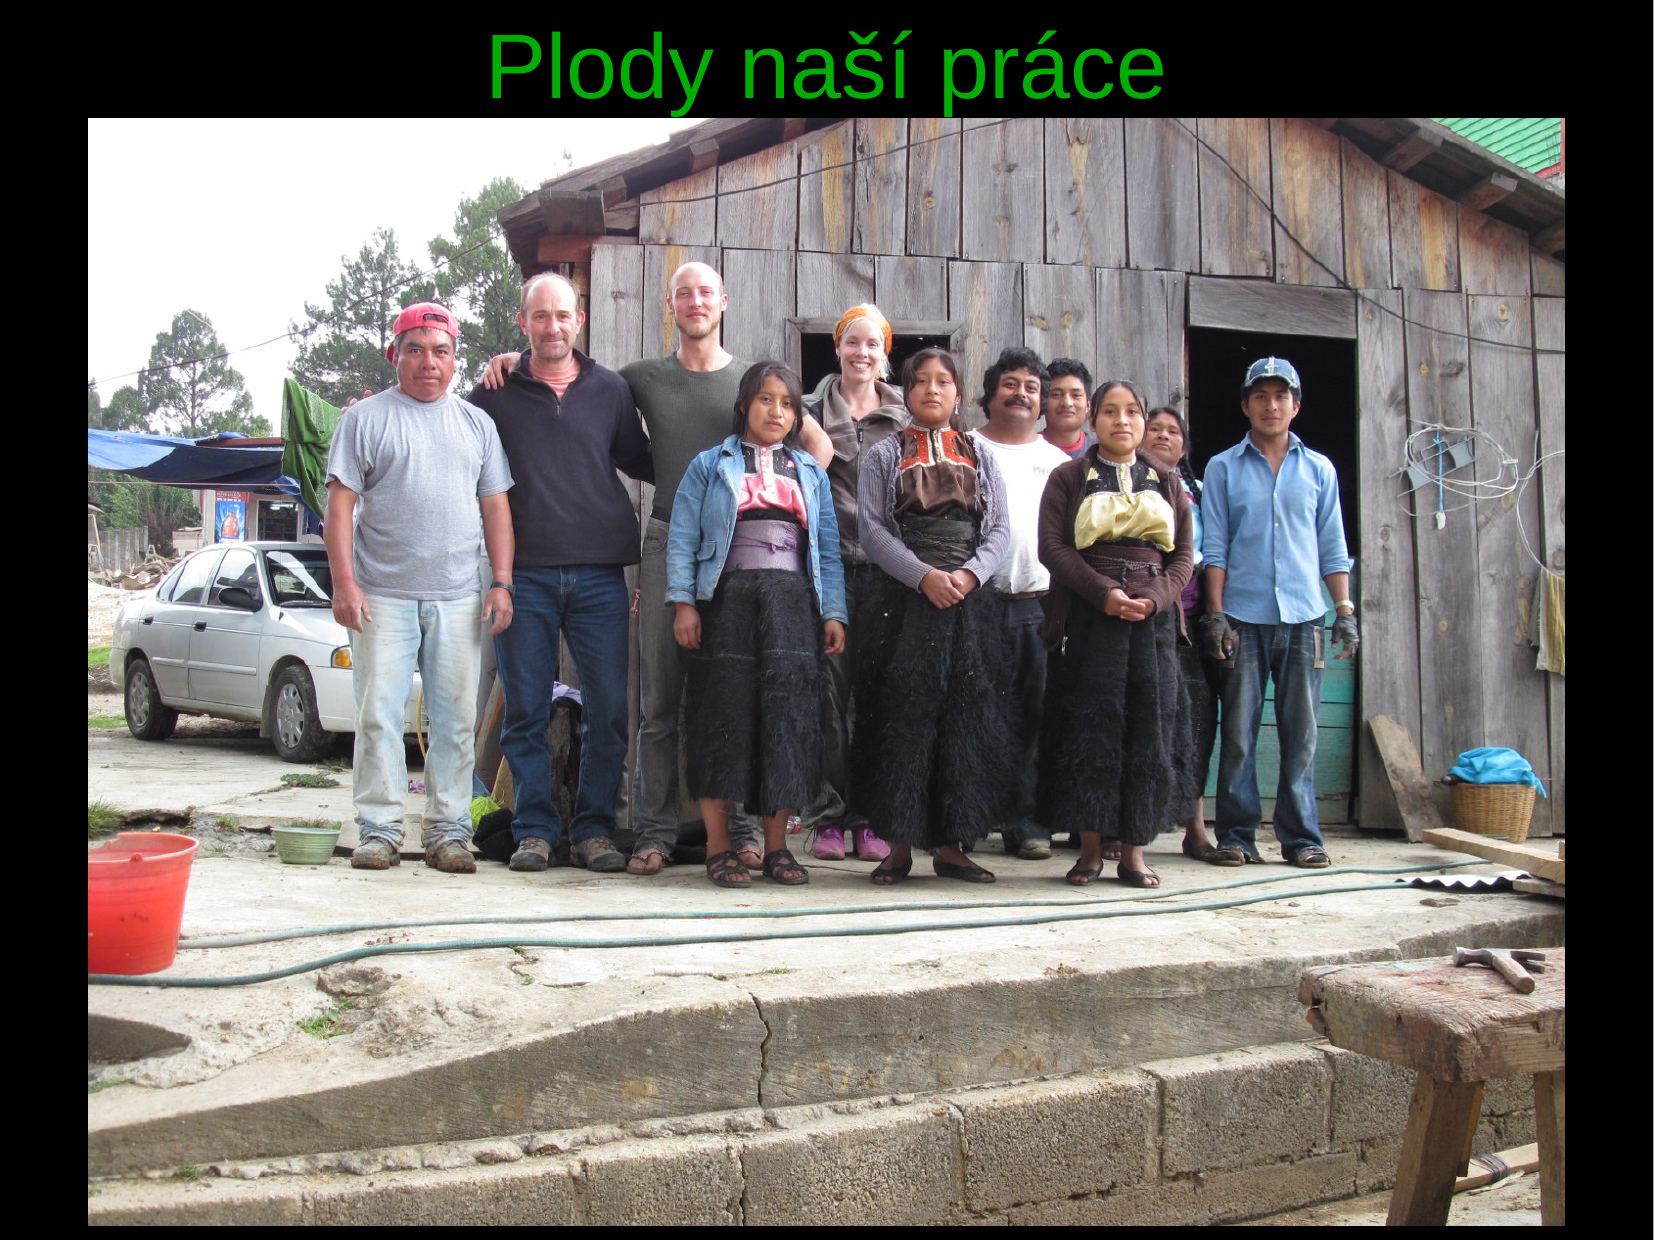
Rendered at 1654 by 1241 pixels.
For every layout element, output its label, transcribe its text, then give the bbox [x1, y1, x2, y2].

picture [88, 118, 1565, 1226]
title Plody naší práce [82, 0, 1571, 163]
